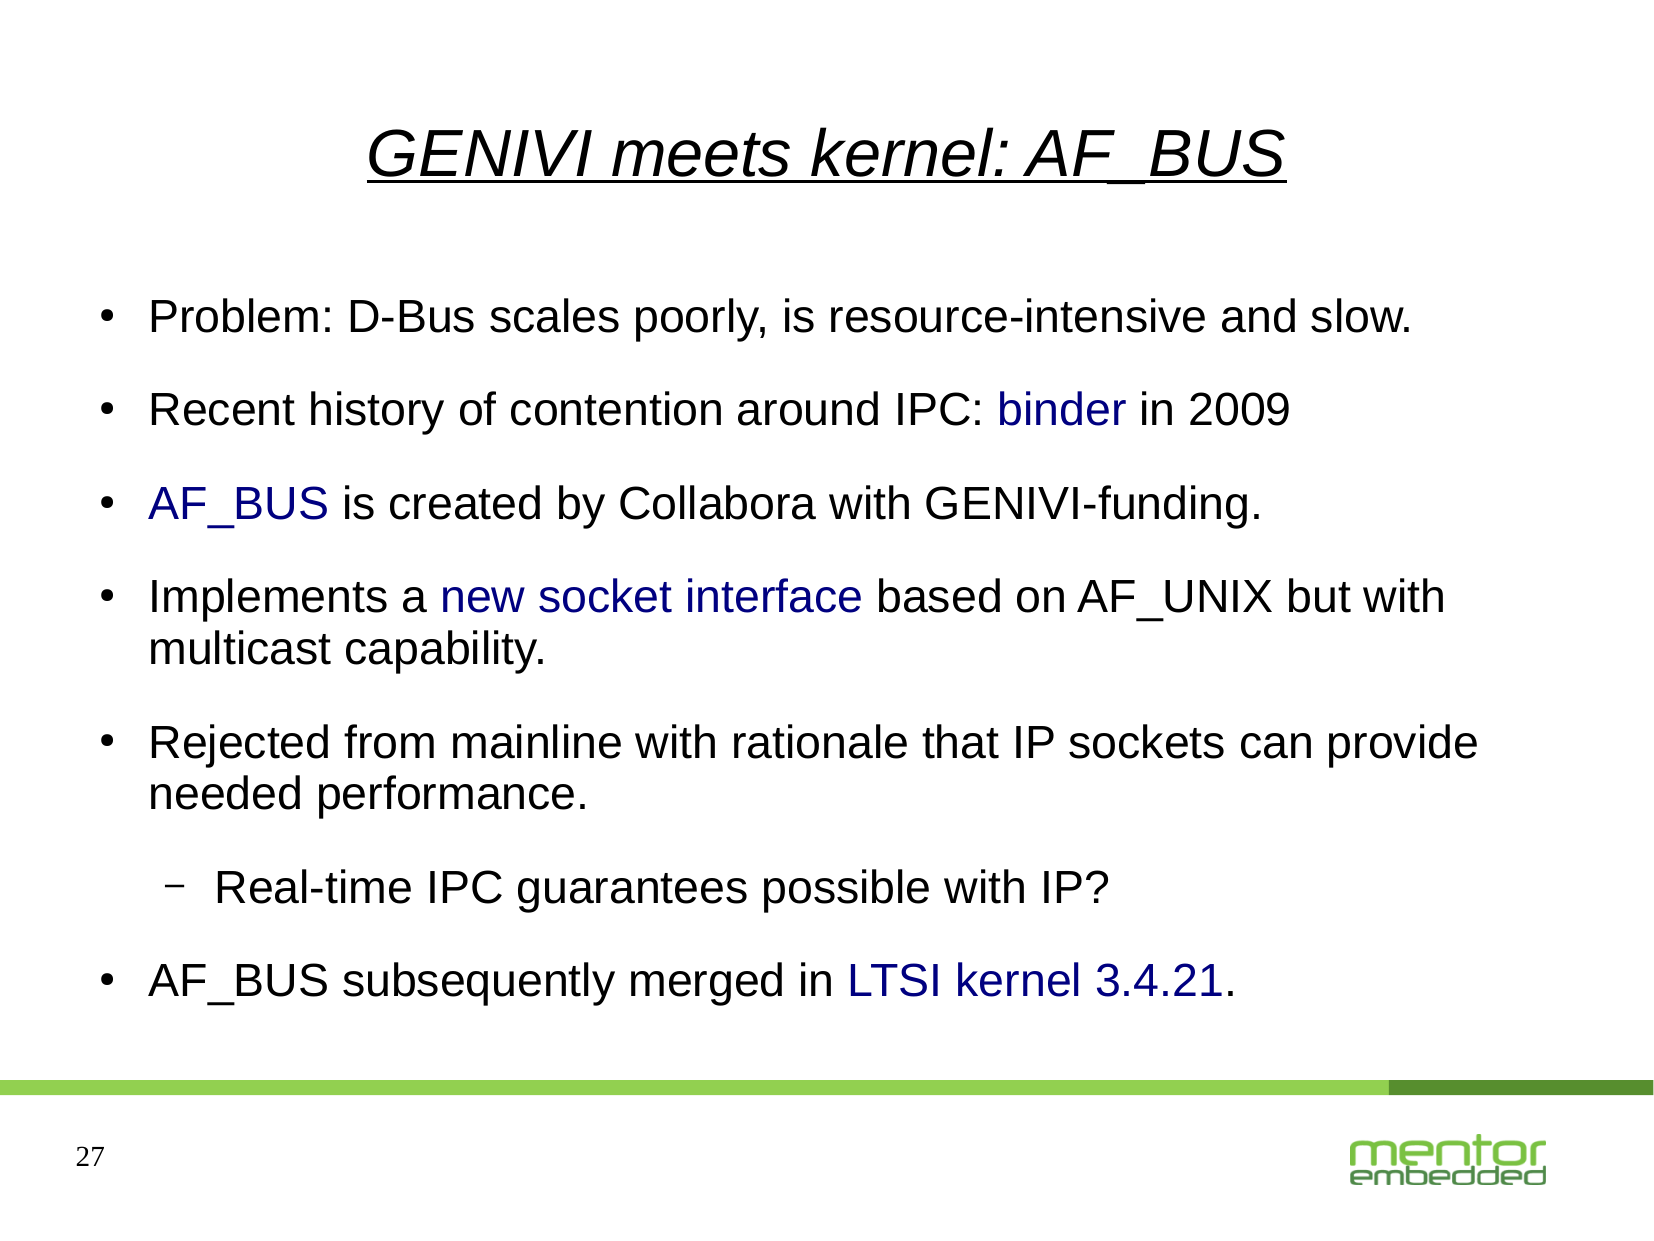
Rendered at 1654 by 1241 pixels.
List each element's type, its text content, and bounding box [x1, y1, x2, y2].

picture [1350, 1134, 1546, 1185]
title GENIVI meets kernel: AF_BUS [82, 49, 1571, 257]
list Problem: D-Bus scales poorly, is resource-intensive and slow. Recent history of contention around IPC: binder in 2009 AF_BUS is created by Collabora with GENIVI-funding. Implements a new socket interface based on AF_UNIX but with multicast capability. Rejected from mainline with rationale that IP sockets can provide needed performance. Real-time IPC guarantees possible with IP? AF_BUS subsequently merged in LTSI kernel 3.4.21. [82, 290, 1538, 1010]
